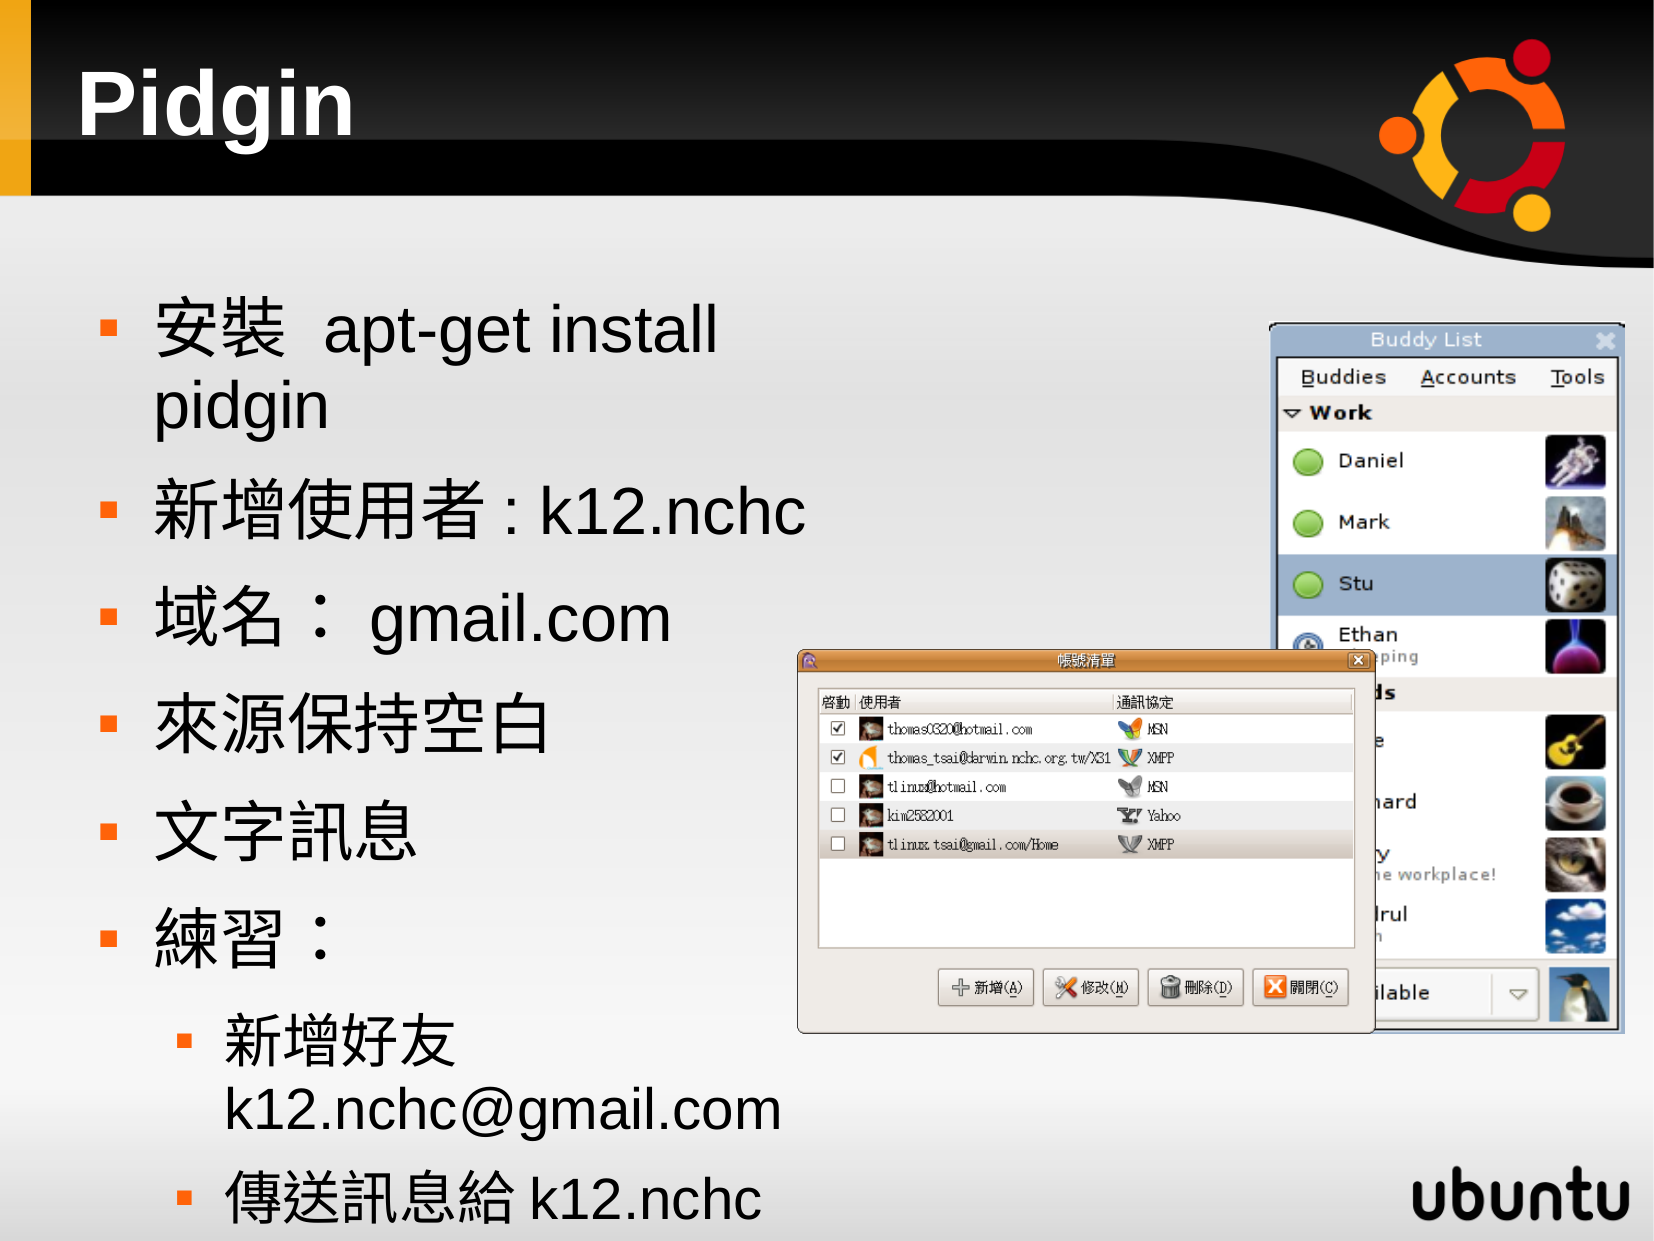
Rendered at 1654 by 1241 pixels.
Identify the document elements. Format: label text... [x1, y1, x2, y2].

picture [0, 0, 1654, 1241]
title Pidgin [76, 0, 1565, 208]
list 安裝 apt-get install pidgin 新增使用者: k12.nchc 域名：gmail.com 來源保持空白 文字訊息 練習： 新增好友 k12.nchc@gmail.com 傳送訊息給k12.nchc [82, 290, 809, 1241]
